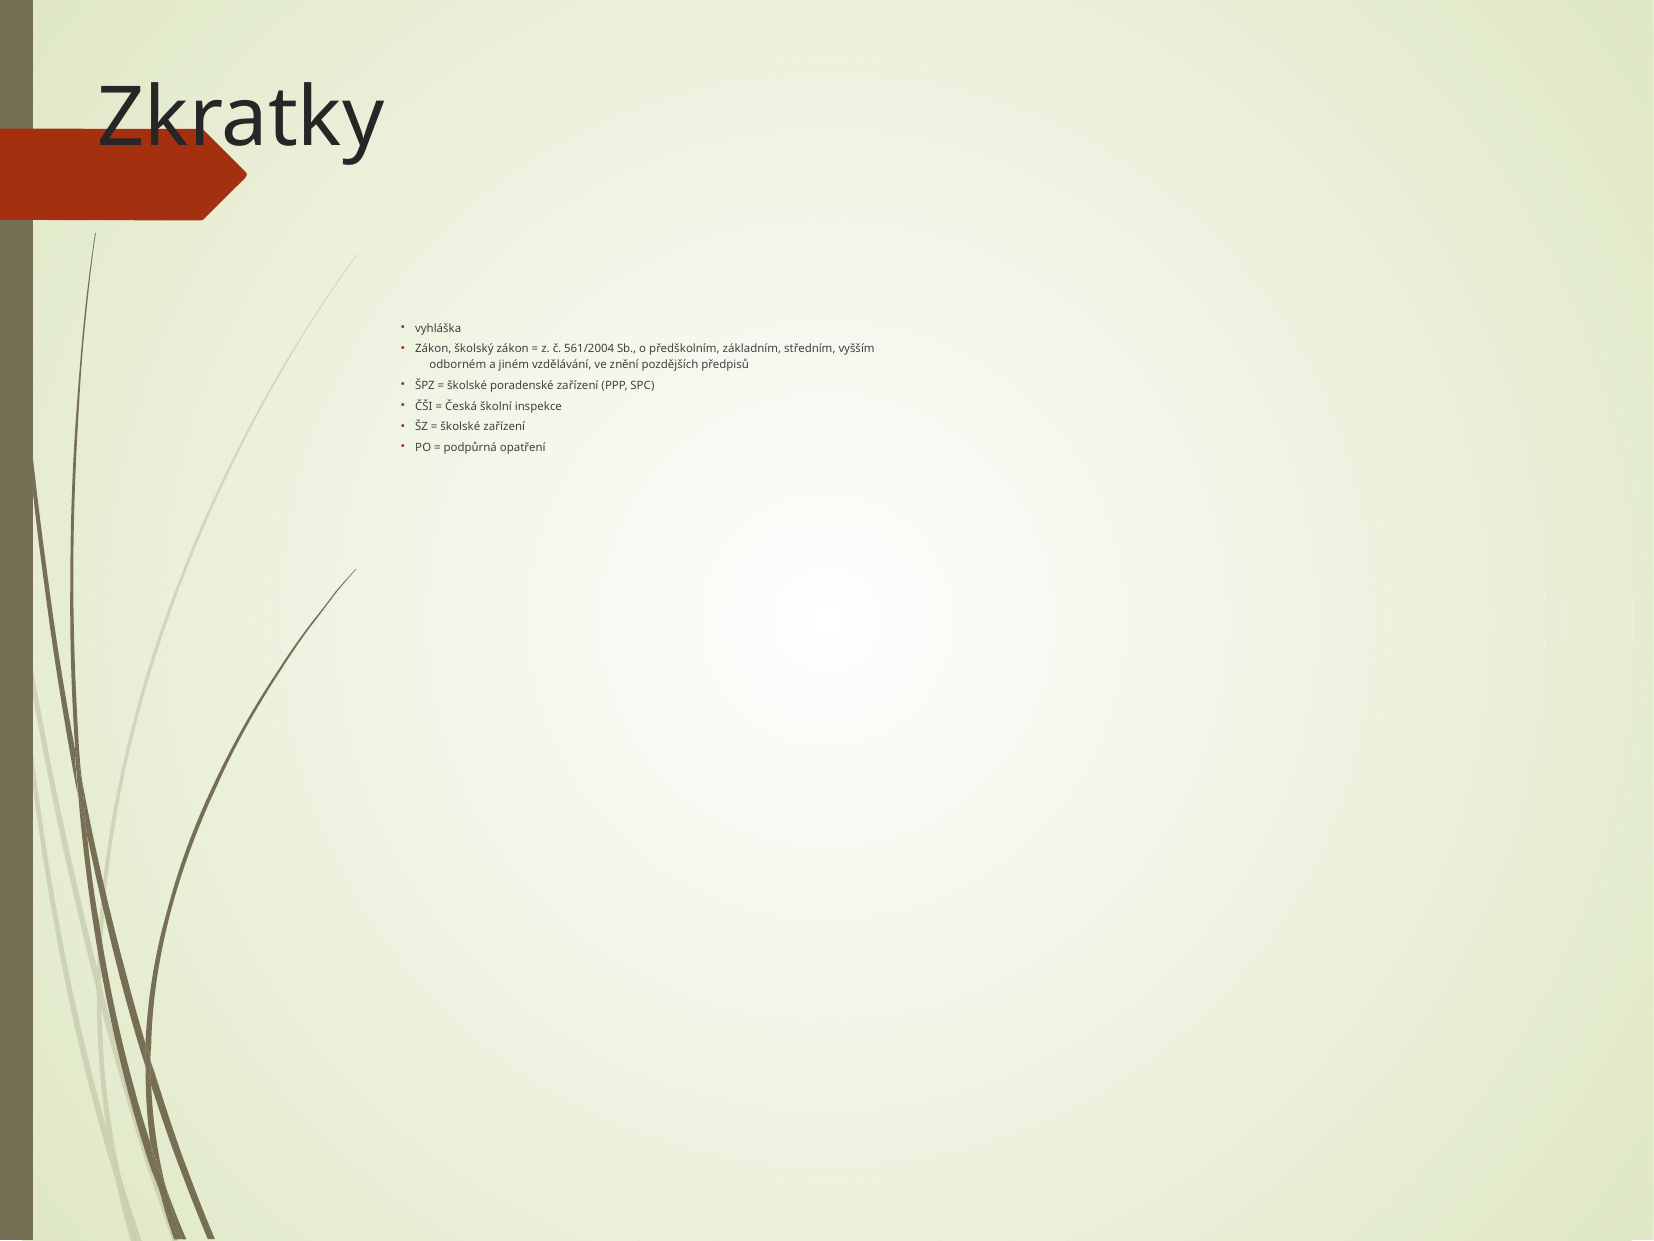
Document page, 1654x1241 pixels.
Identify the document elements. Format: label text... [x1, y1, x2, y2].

title Zkratky [0, 44, 1489, 252]
list vyhláška Zákon, školský zákon = z. č. 561/2004 Sb., o předškolním, základním, středním, vyšším odborném a jiném vzdělávání, ve znění pozdějších předpisů ŠPZ = školské poradenské zařízení (PPP, SPC) ČŠI = Česká školní inspekce ŠZ = školské zařízení PO = podpůrná opatření [0, 295, 1489, 1015]
